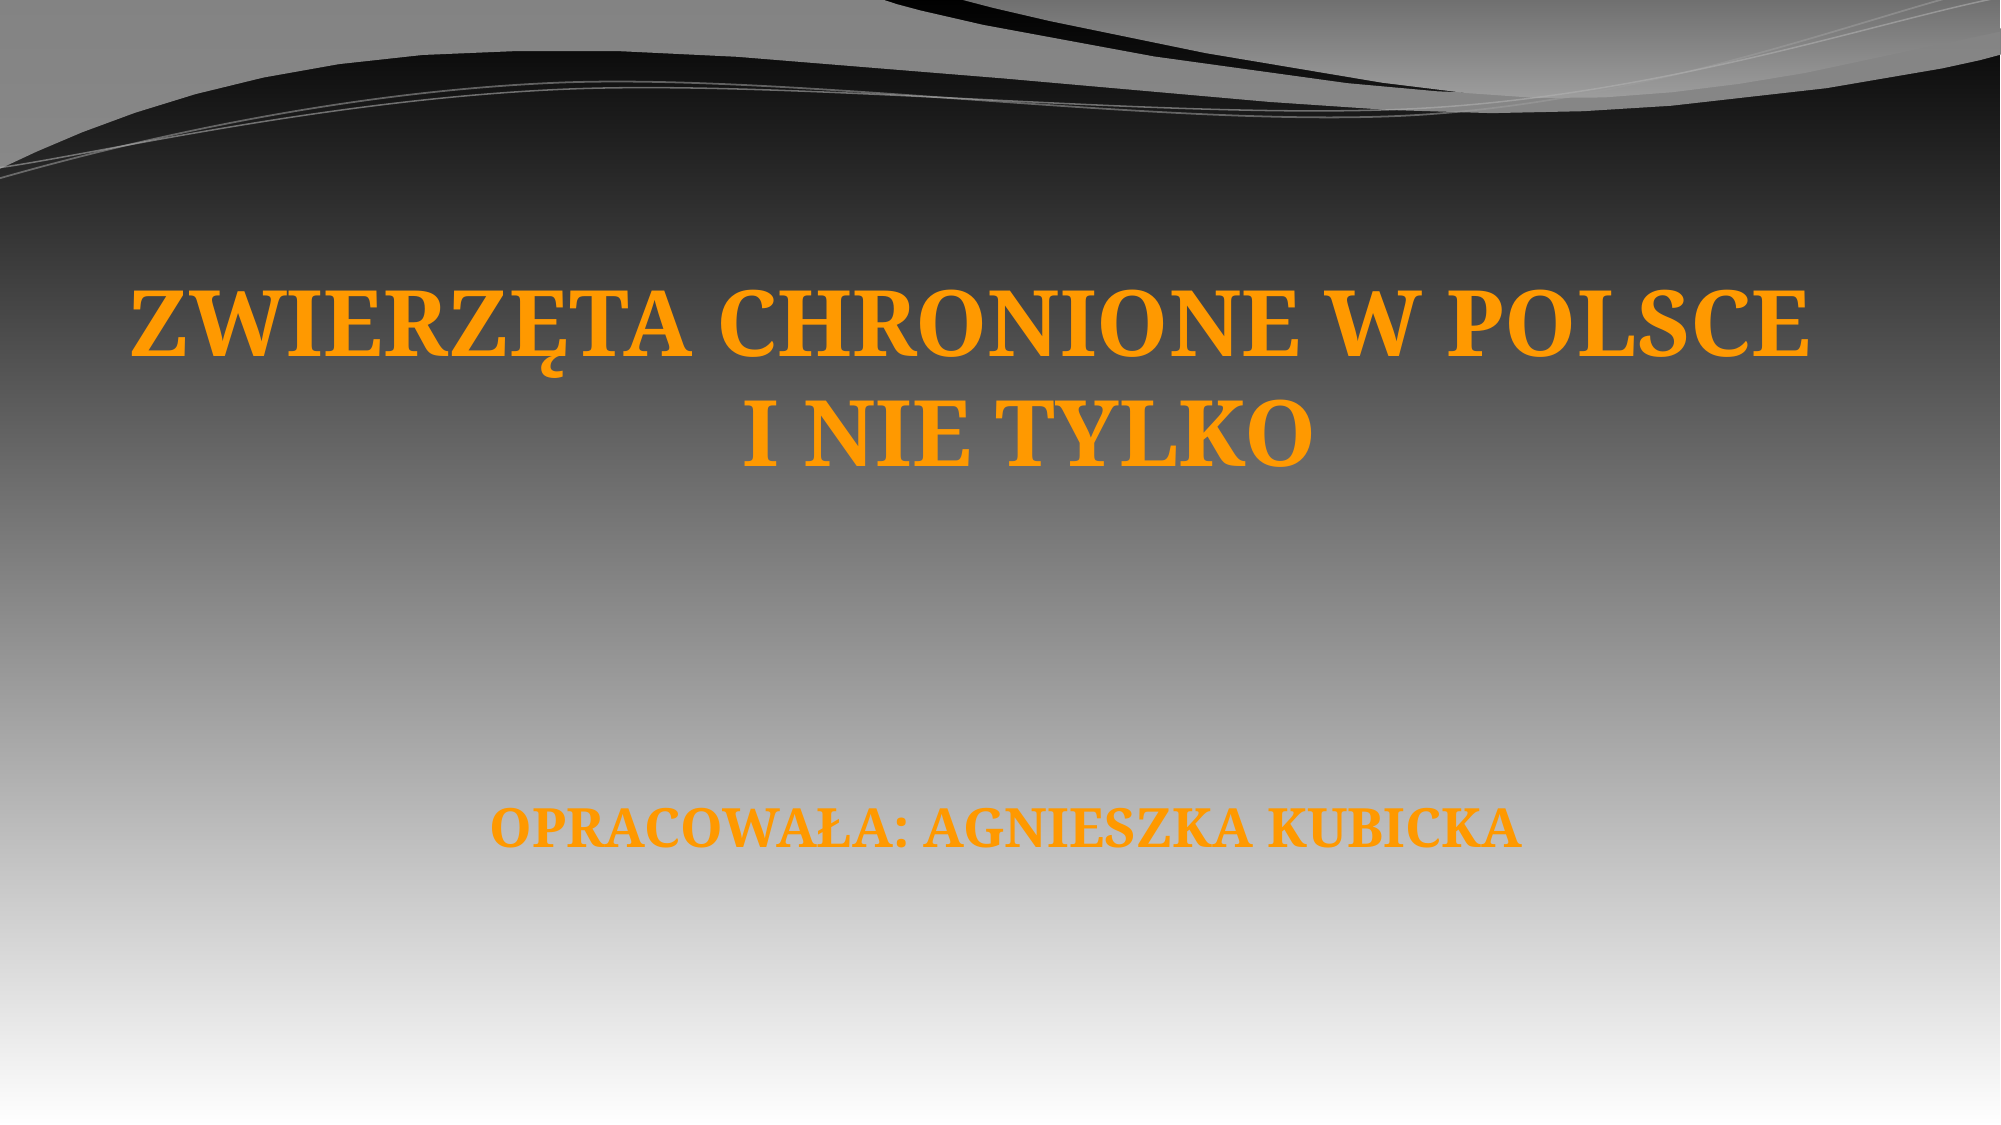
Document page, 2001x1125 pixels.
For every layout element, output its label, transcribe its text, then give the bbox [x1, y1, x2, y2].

list ZWIERZĘTA CHRONIONE W POLSCE I NIE TYLKO OPRACOWAŁA: AGNIESZKA KUBICKA [106, 257, 1907, 1125]
title [201, 22, 1900, 158]
